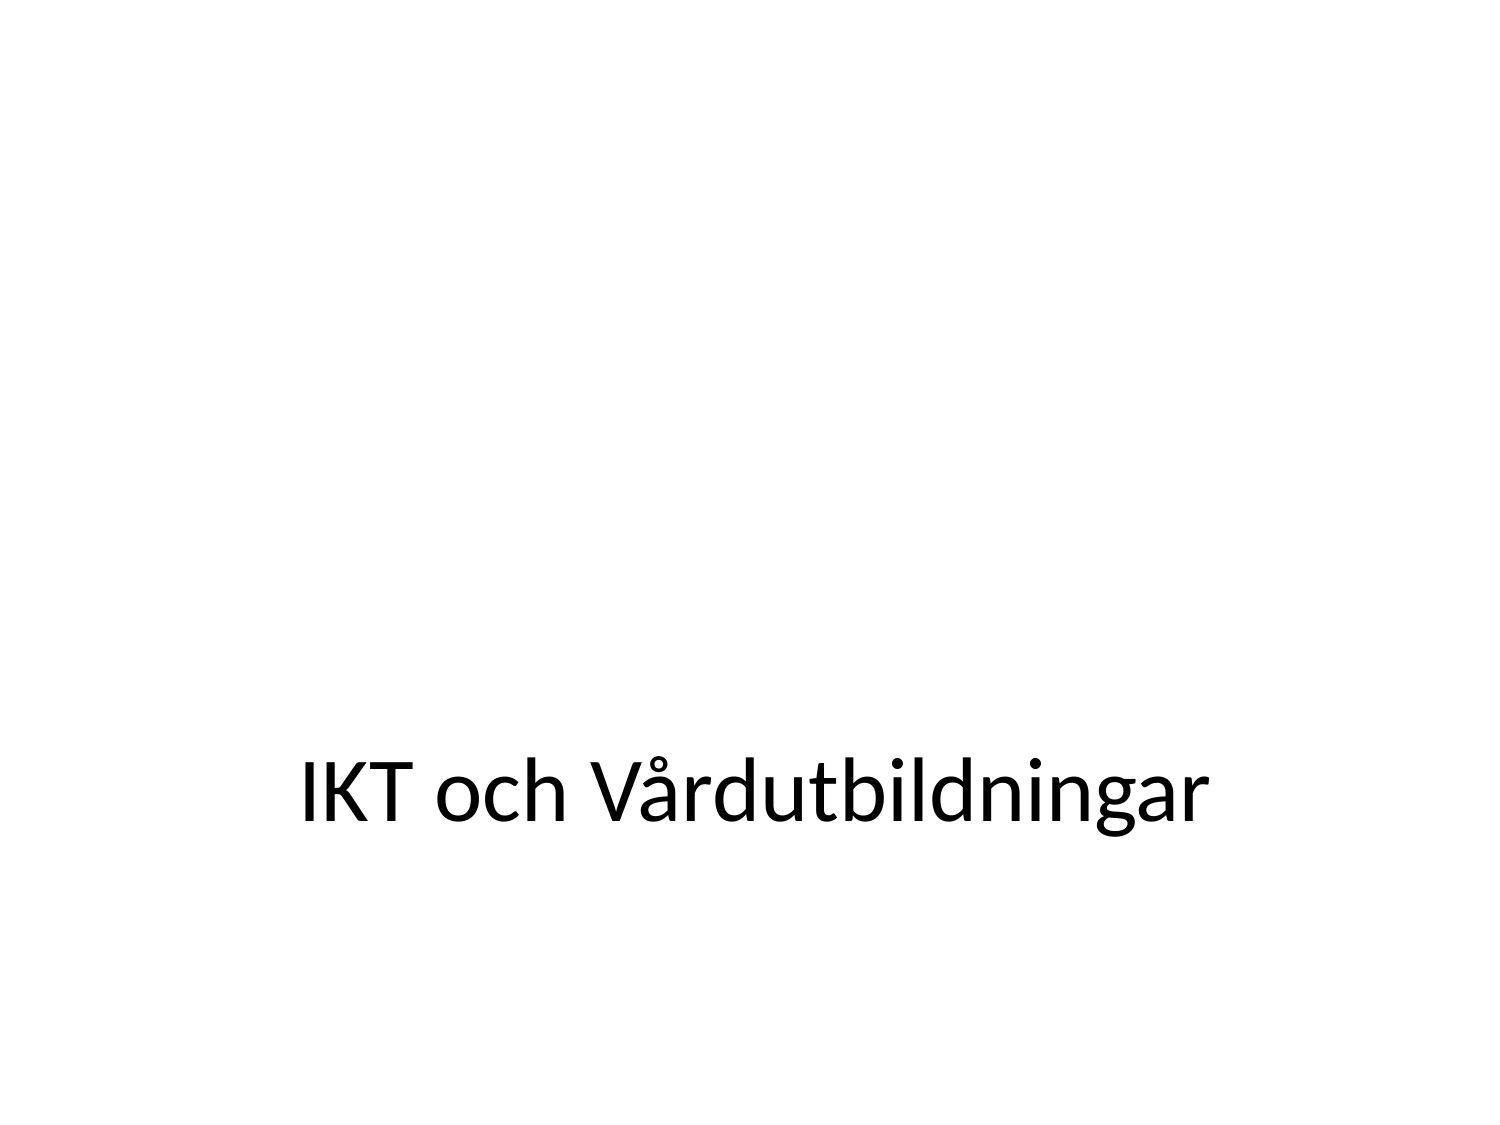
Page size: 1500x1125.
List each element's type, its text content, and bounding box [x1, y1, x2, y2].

title IKT och Vårdutbildningar [118, 722, 1394, 947]
